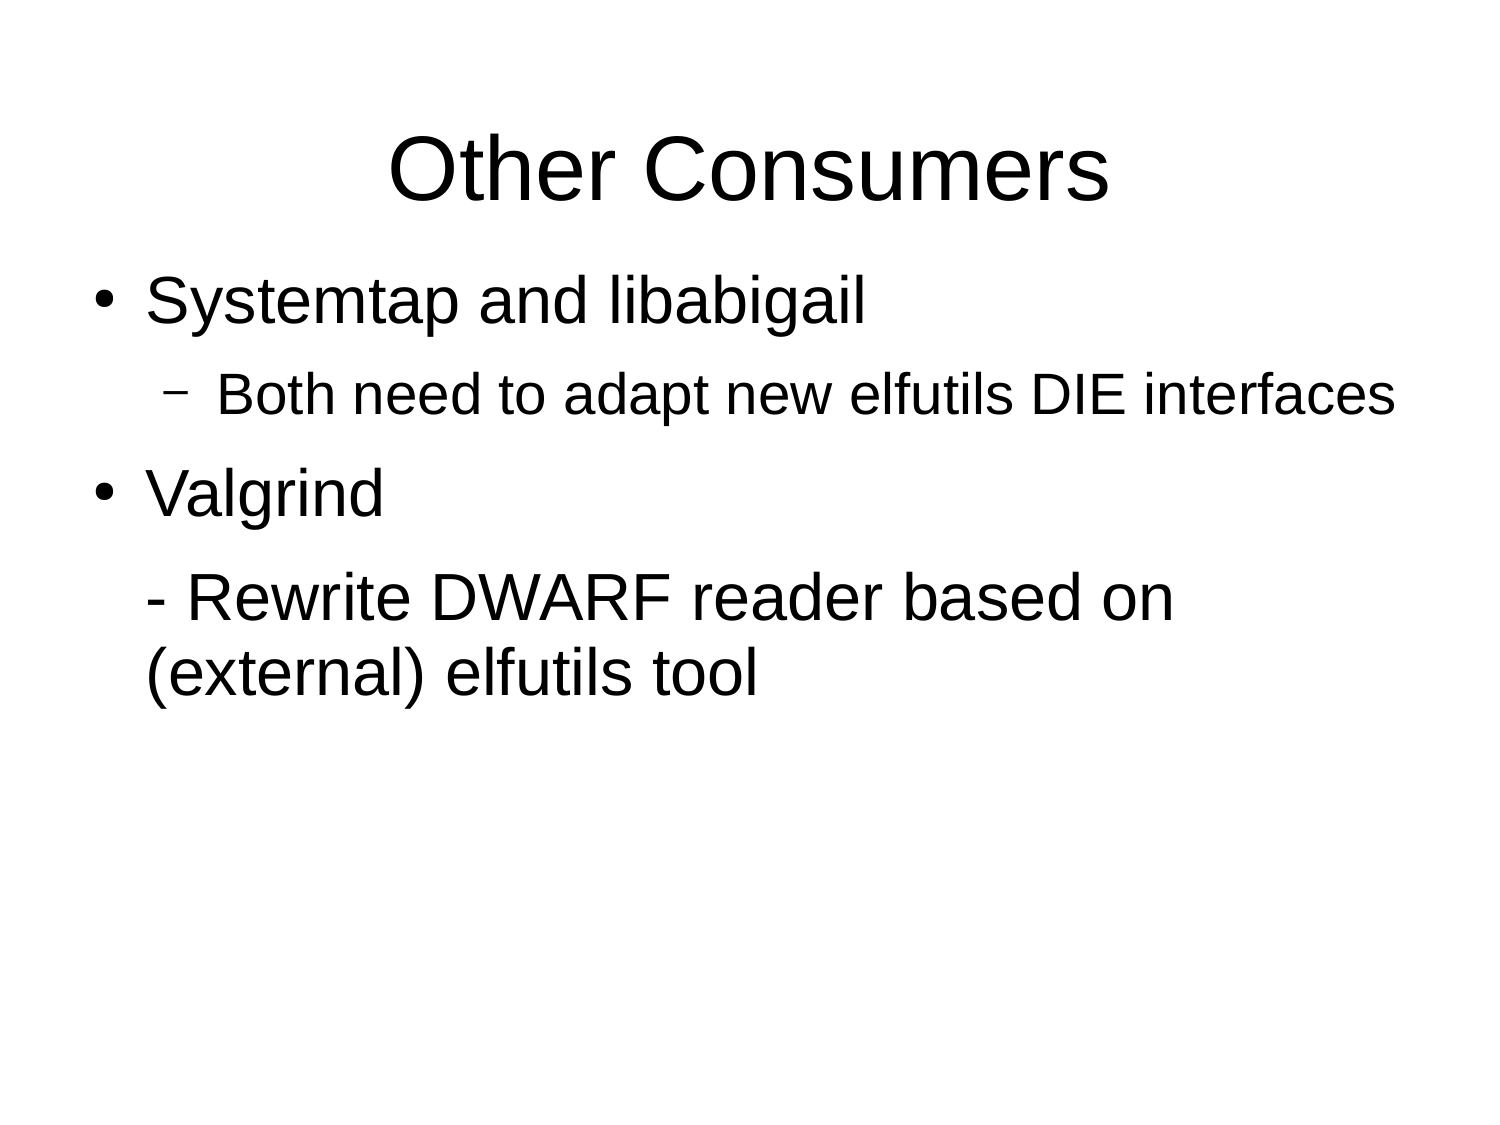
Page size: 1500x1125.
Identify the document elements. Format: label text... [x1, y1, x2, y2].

title Other Consumers [103, 59, 1397, 263]
list Systemtap and libabigail Both need to adapt new elfutils DIE interfaces Valgrind - Rewrite DWARF reader based on (external) elfutils tool [75, 263, 1425, 916]
